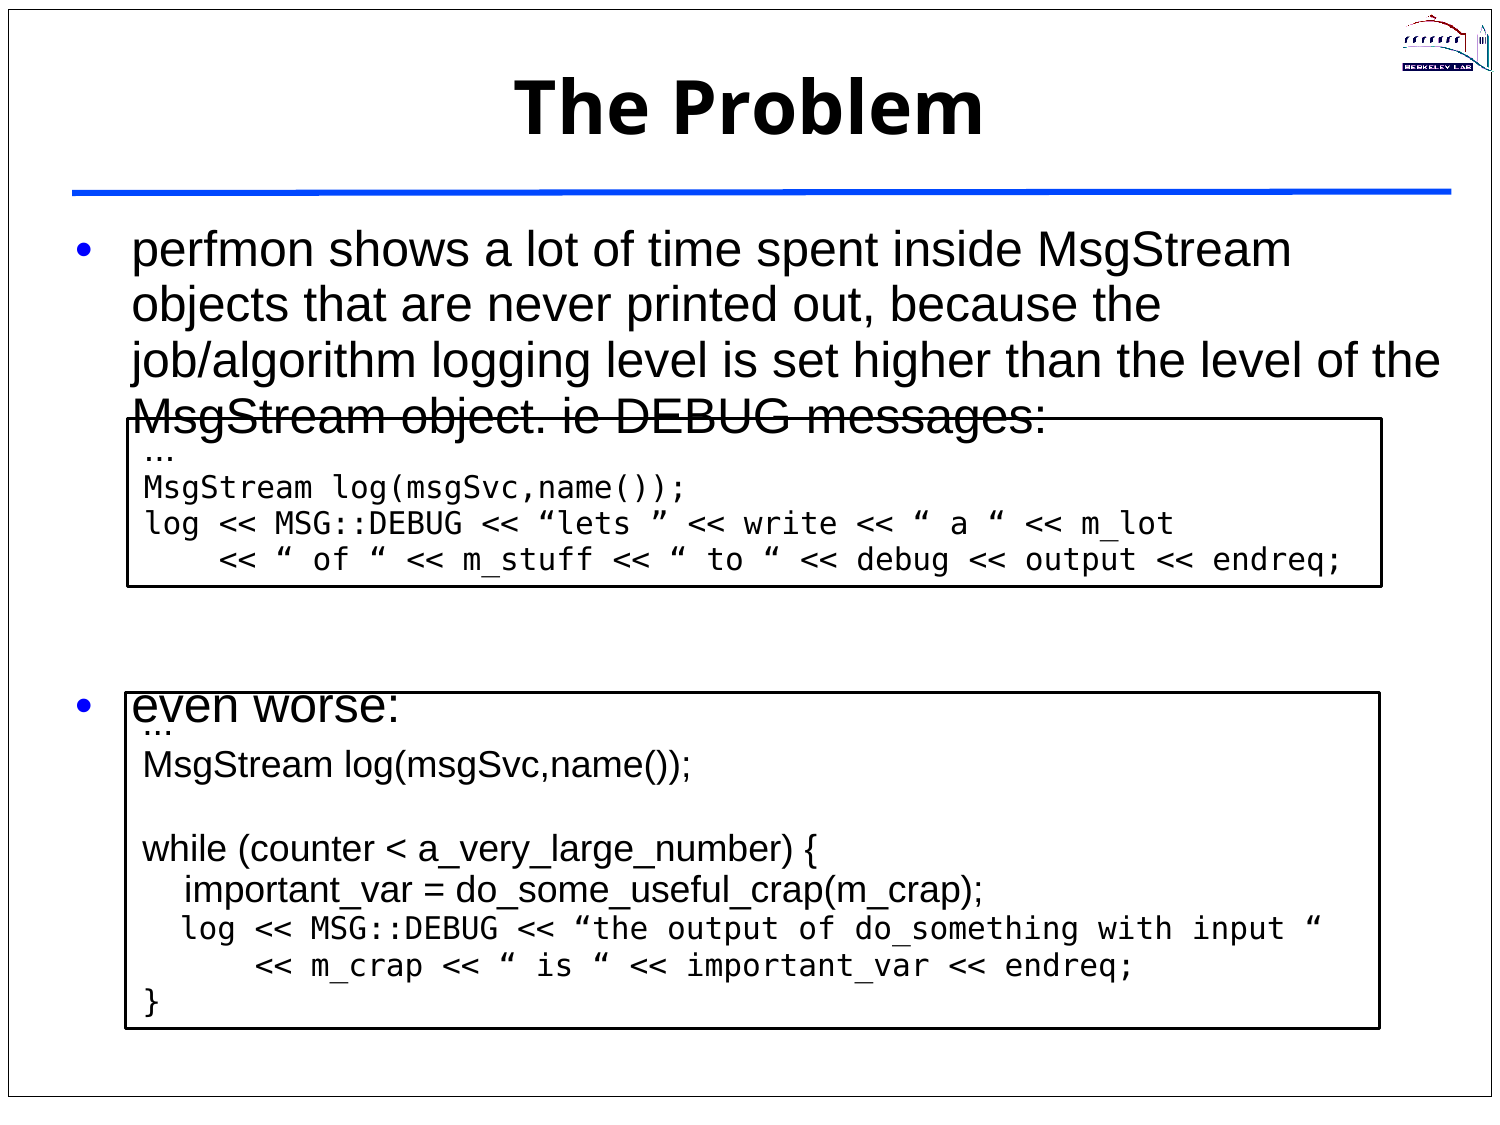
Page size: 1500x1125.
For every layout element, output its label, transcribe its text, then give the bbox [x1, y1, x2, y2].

picture [1426, 10, 1500, 80]
text_box ... MsgStream log(msgSvc,name()); while (counter < a_very_large_number) { important_var = do_some_useful_crap(m_crap); log << MSG::DEBUG << “the output of do_something with input “ << m_crap << “ is “ << important_var << endreq; } [125, 877, 1380, 1029]
list perfmon shows a lot of time spent inside MsgStream objects that are never printed out, because the job/algorithm logging level is set higher than the level of the MsgStream object. ie DEBUG messages: even worse: [73, 148, 1424, 877]
title The Problem [75, 0, 1426, 126]
